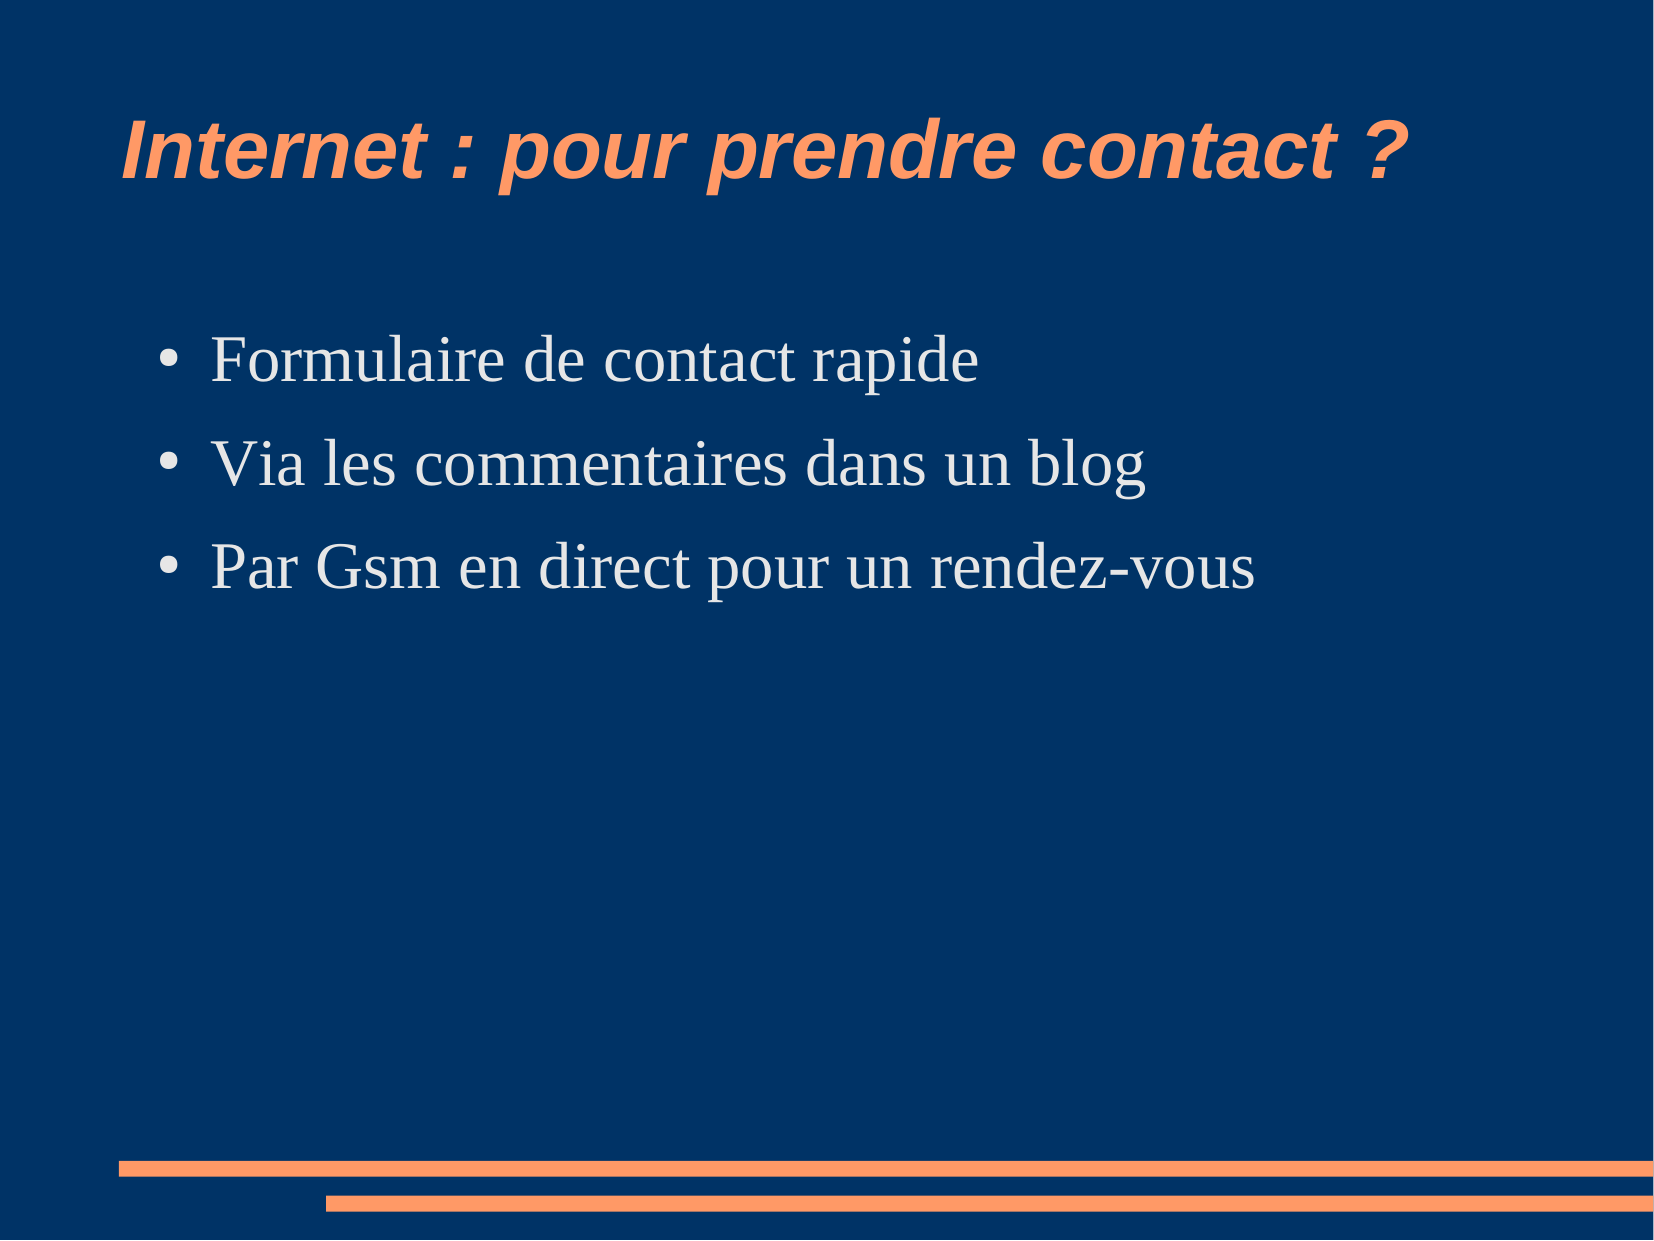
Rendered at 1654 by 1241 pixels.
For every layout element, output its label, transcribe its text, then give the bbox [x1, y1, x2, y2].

title Internet : pour prendre contact ? [121, 46, 1534, 254]
list Formulaire de contact rapide Via les commentaires dans un blog Par Gsm en direct pour un rendez-vous [121, 322, 1561, 1132]
